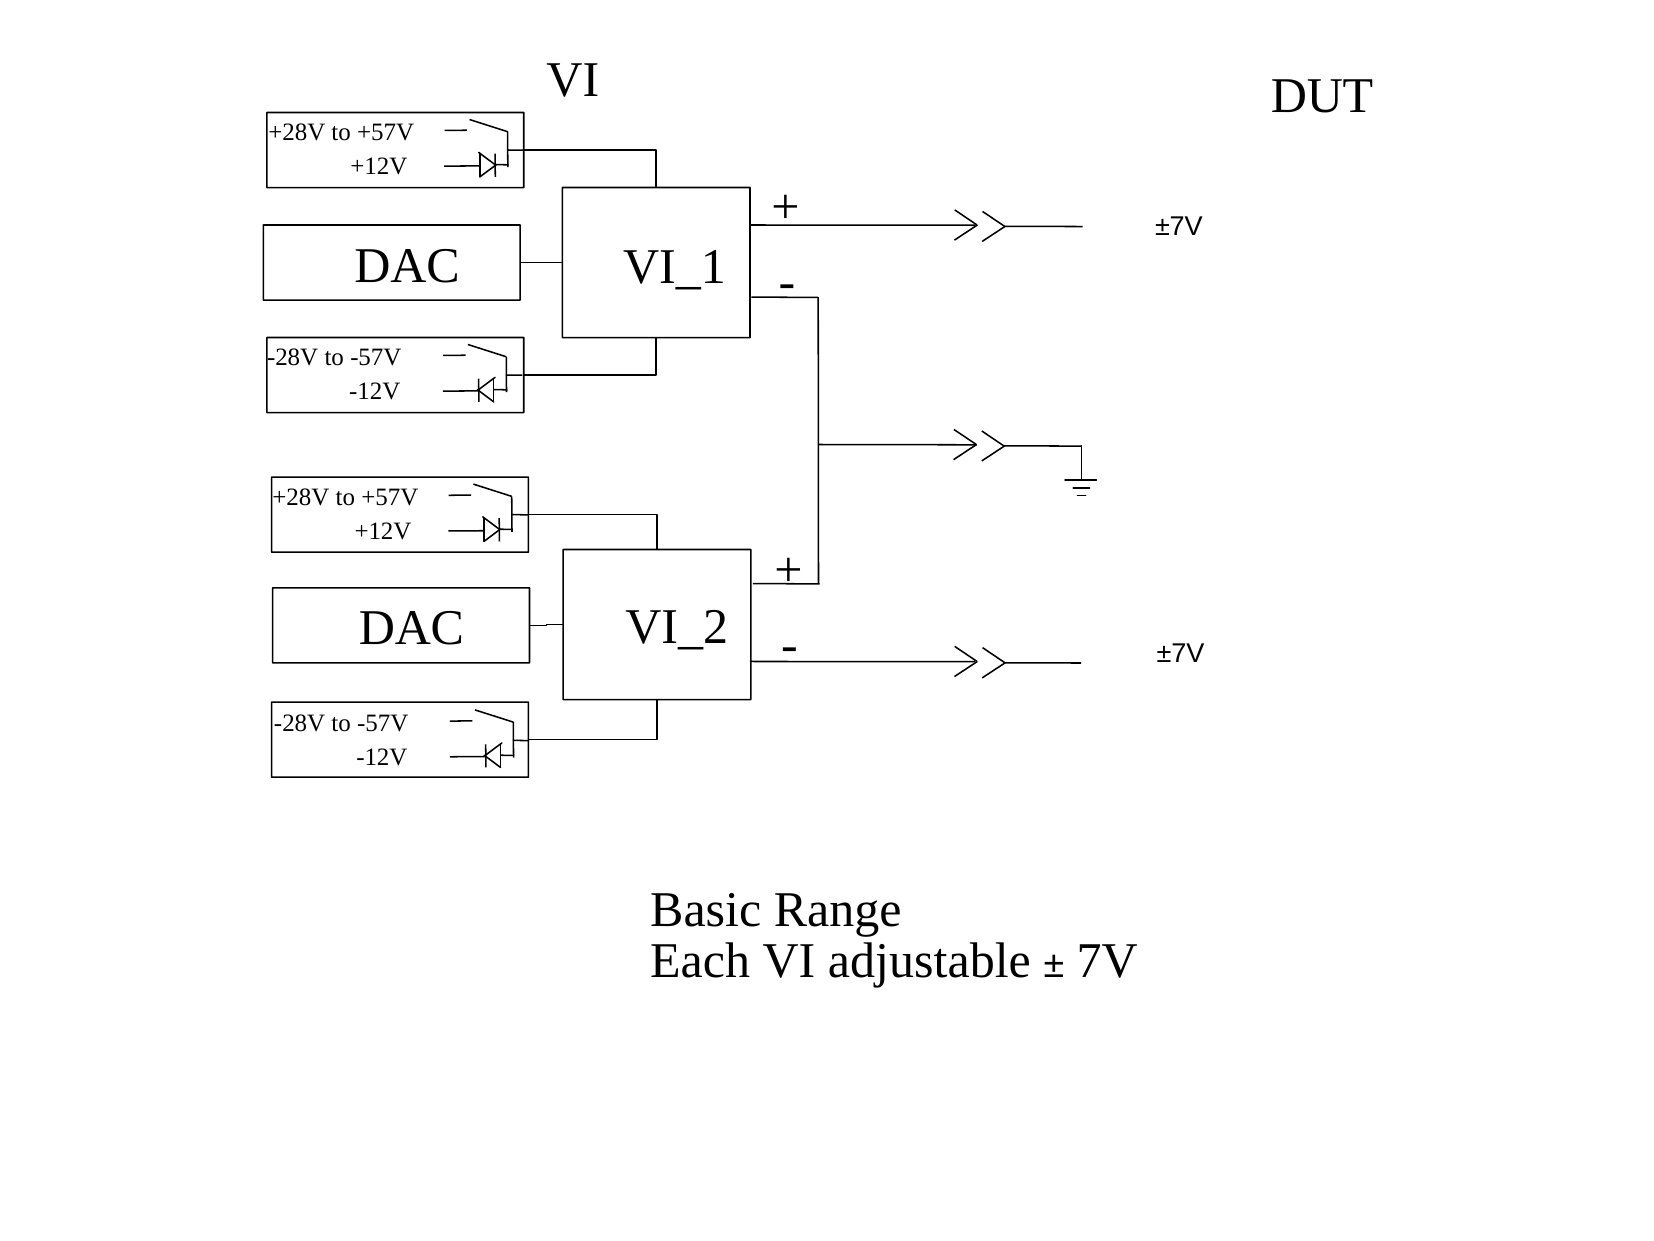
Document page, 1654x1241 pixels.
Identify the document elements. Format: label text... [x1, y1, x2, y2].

text_box [562, 187, 751, 338]
text_box [423, 112, 524, 188]
text_box -28V to -57V [259, 703, 424, 744]
text_box - [766, 612, 813, 679]
text_box -28V to -57V [252, 337, 417, 379]
text_box +28V to +57V [257, 477, 434, 519]
text_box VI_2 [610, 594, 744, 662]
text_box [263, 225, 521, 301]
text_box [427, 477, 529, 553]
text_box VI_1 [608, 234, 741, 302]
text_box ±7V [1140, 205, 1218, 249]
text_box [271, 519, 339, 553]
text_box [266, 154, 335, 188]
text_box [272, 587, 530, 663]
text_box [266, 379, 334, 413]
text_box [271, 744, 341, 778]
text_box Basic Range Each VI adjustable ± 7V [635, 878, 1153, 996]
text_box +12V [339, 511, 427, 553]
text_box +12V [335, 146, 423, 188]
text_box [1065, 445, 1097, 481]
text_box VI [531, 47, 615, 114]
text_box + [756, 174, 815, 242]
text_box -12V [341, 737, 423, 778]
text_box ±7V [1141, 632, 1220, 676]
text_box + [759, 537, 818, 604]
text_box -12V [334, 371, 416, 413]
text_box [271, 702, 529, 778]
text_box - [763, 249, 811, 317]
text_box DUT [1255, 64, 1389, 131]
text_box DAC [343, 596, 479, 663]
text_box +28V to +57V [253, 112, 430, 154]
text_box [563, 549, 751, 700]
text_box DAC [339, 233, 475, 300]
text_box [416, 337, 524, 413]
